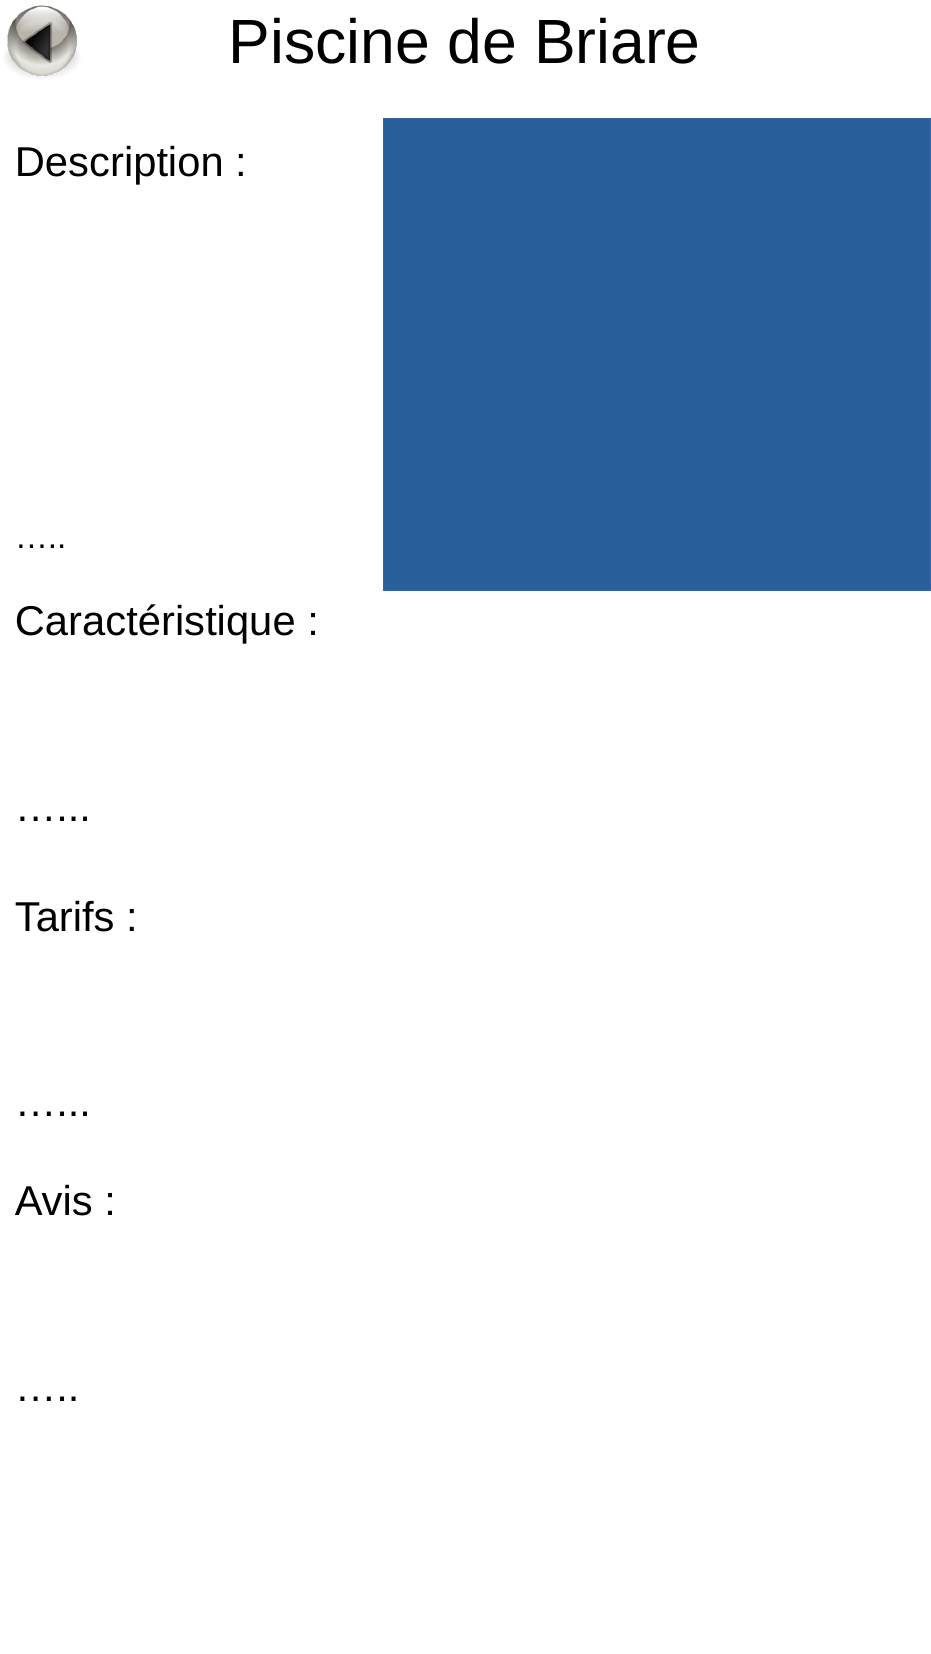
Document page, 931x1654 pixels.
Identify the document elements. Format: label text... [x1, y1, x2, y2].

text_box Avis : ….. [0, 1170, 931, 1418]
text_box [383, 118, 931, 590]
text_box Piscine de Briare [89, 0, 931, 85]
text_box Tarifs : …... [0, 885, 931, 1134]
picture [0, 0, 89, 91]
text_box Caractéristique : …... [0, 590, 931, 838]
text_box Description : ….. [0, 131, 384, 590]
